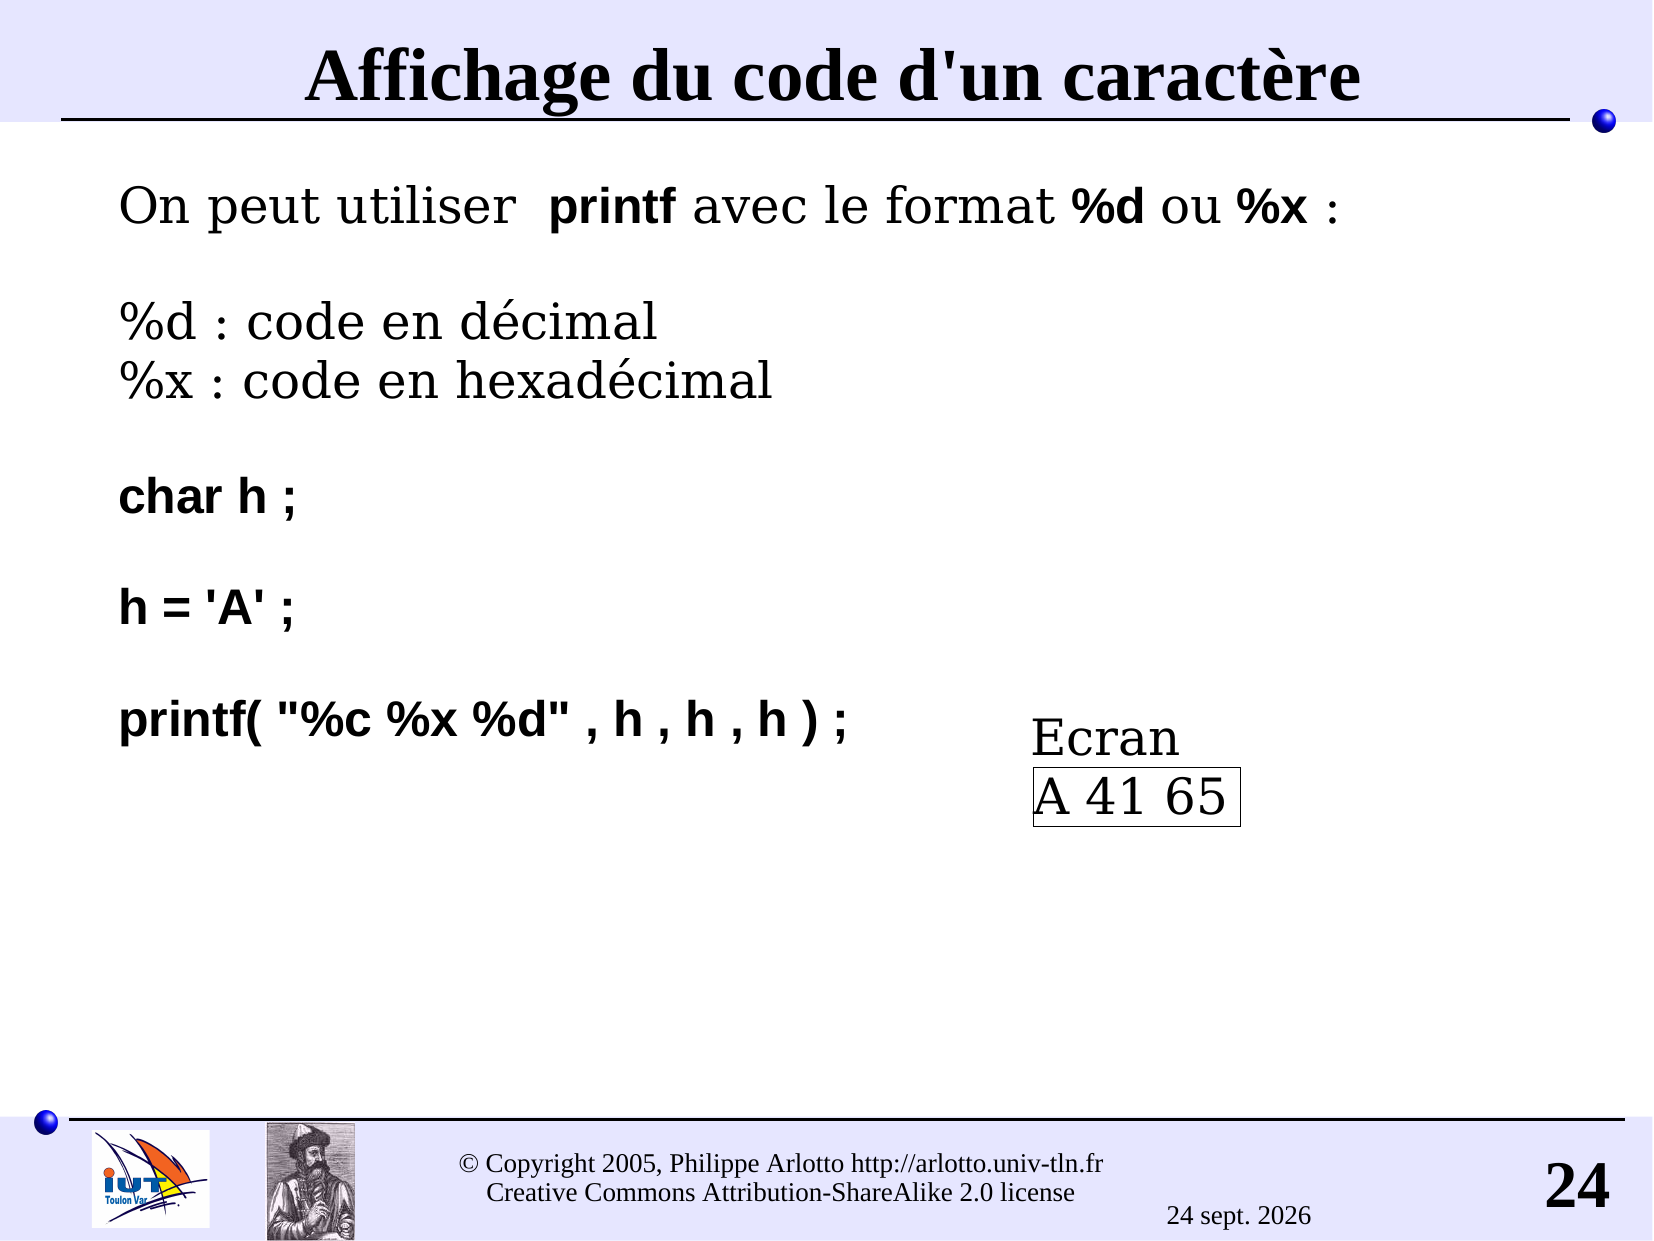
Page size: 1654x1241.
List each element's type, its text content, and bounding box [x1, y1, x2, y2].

picture [265, 1122, 355, 1241]
title Affichage du code d'un caractère [88, 26, 1578, 125]
text_box On peut utiliser printf avec le format %d ou %x : %d : code en décimal %x : code en hexadécimal char h ; h = 'A' ; printf( "%c %x %d" , h , h , h ) ; [118, 177, 1342, 1031]
text_box Ecran [1030, 708, 1182, 767]
text_box A 41 65 [1033, 767, 1241, 827]
